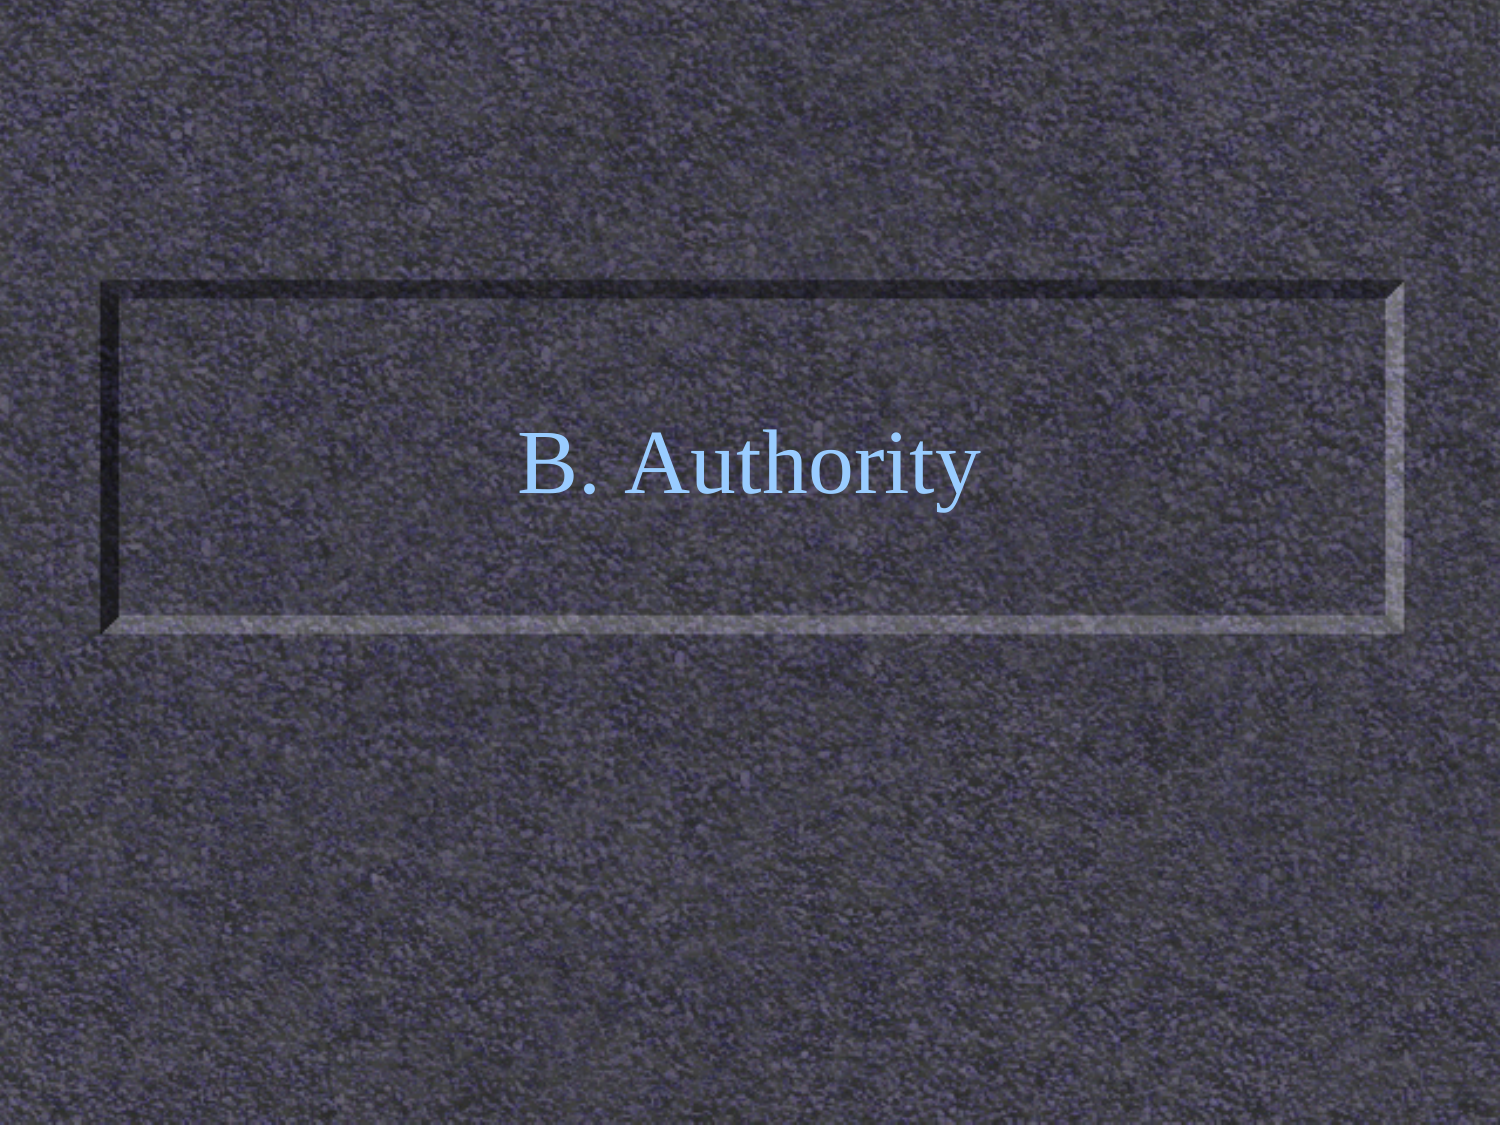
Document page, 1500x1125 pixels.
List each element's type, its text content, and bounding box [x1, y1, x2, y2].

title B. Authority [150, 337, 1351, 588]
picture [0, 0, 1500, 1125]
